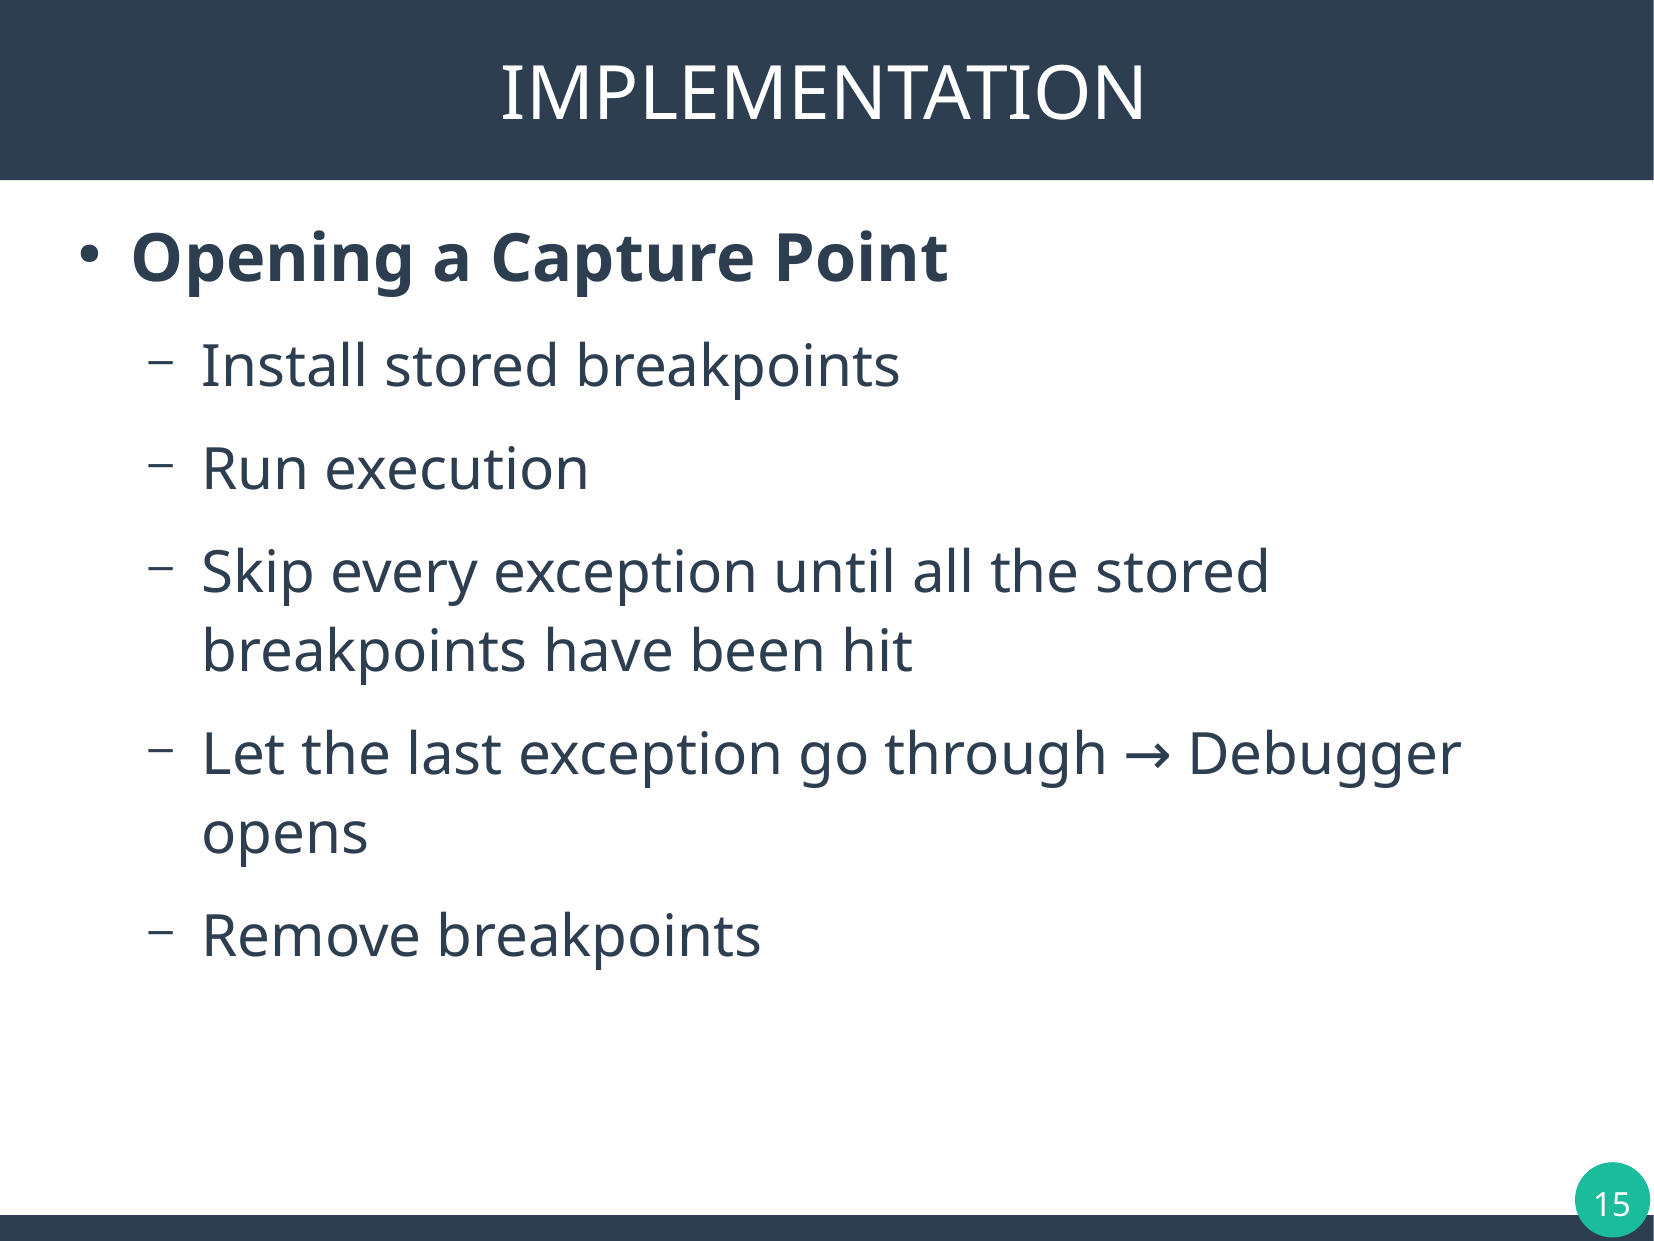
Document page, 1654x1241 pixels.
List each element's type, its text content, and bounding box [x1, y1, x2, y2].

title Implementation [45, 30, 1606, 151]
list Opening a Capture Point Install stored breakpoints Run execution Skip every exception until all the stored breakpoints have been hit Let the last exception go through → Debugger opens Remove breakpoints [60, 210, 1591, 1156]
